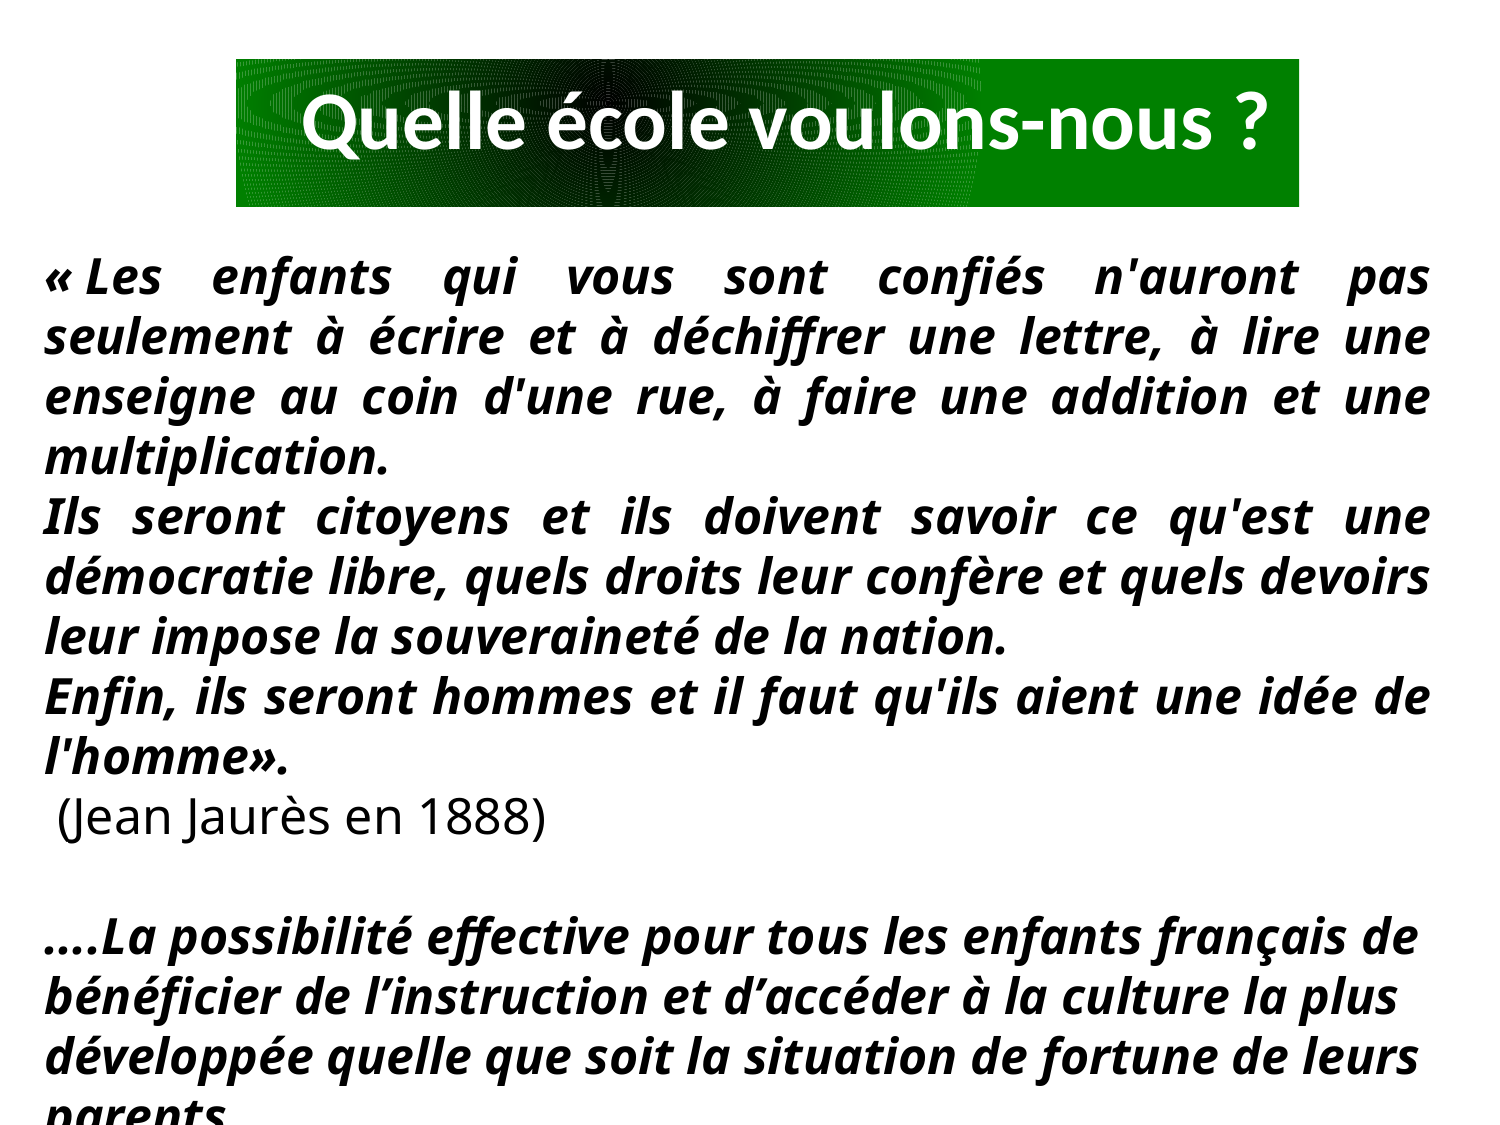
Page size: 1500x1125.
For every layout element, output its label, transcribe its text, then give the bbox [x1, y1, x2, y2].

text_box Quelle école voulons-nous ? [236, 59, 1300, 207]
text_box « Les enfants qui vous sont confiés n'auront pas seulement à écrire et à déchiffrer une lettre, à lire une enseigne au coin d'une rue, à faire une addition et une multiplication. Ils seront citoyens et ils doivent savoir ce qu'est une démocratie libre, quels droits leur confère et quels devoirs leur impose la souveraineté de la nation. Enfin, ils seront hommes et il faut qu'ils aient une idée de l'homme». (Jean Jaurès en 1888) ....La possibilité effective pour tous les enfants français de bénéficier de l’instruction et d’accéder à la culture la plus développée quelle que soit la situation de fortune de leurs parents… (Extrait du programme du Conseil National de la Résistance) [29, 177, 1447, 1125]
